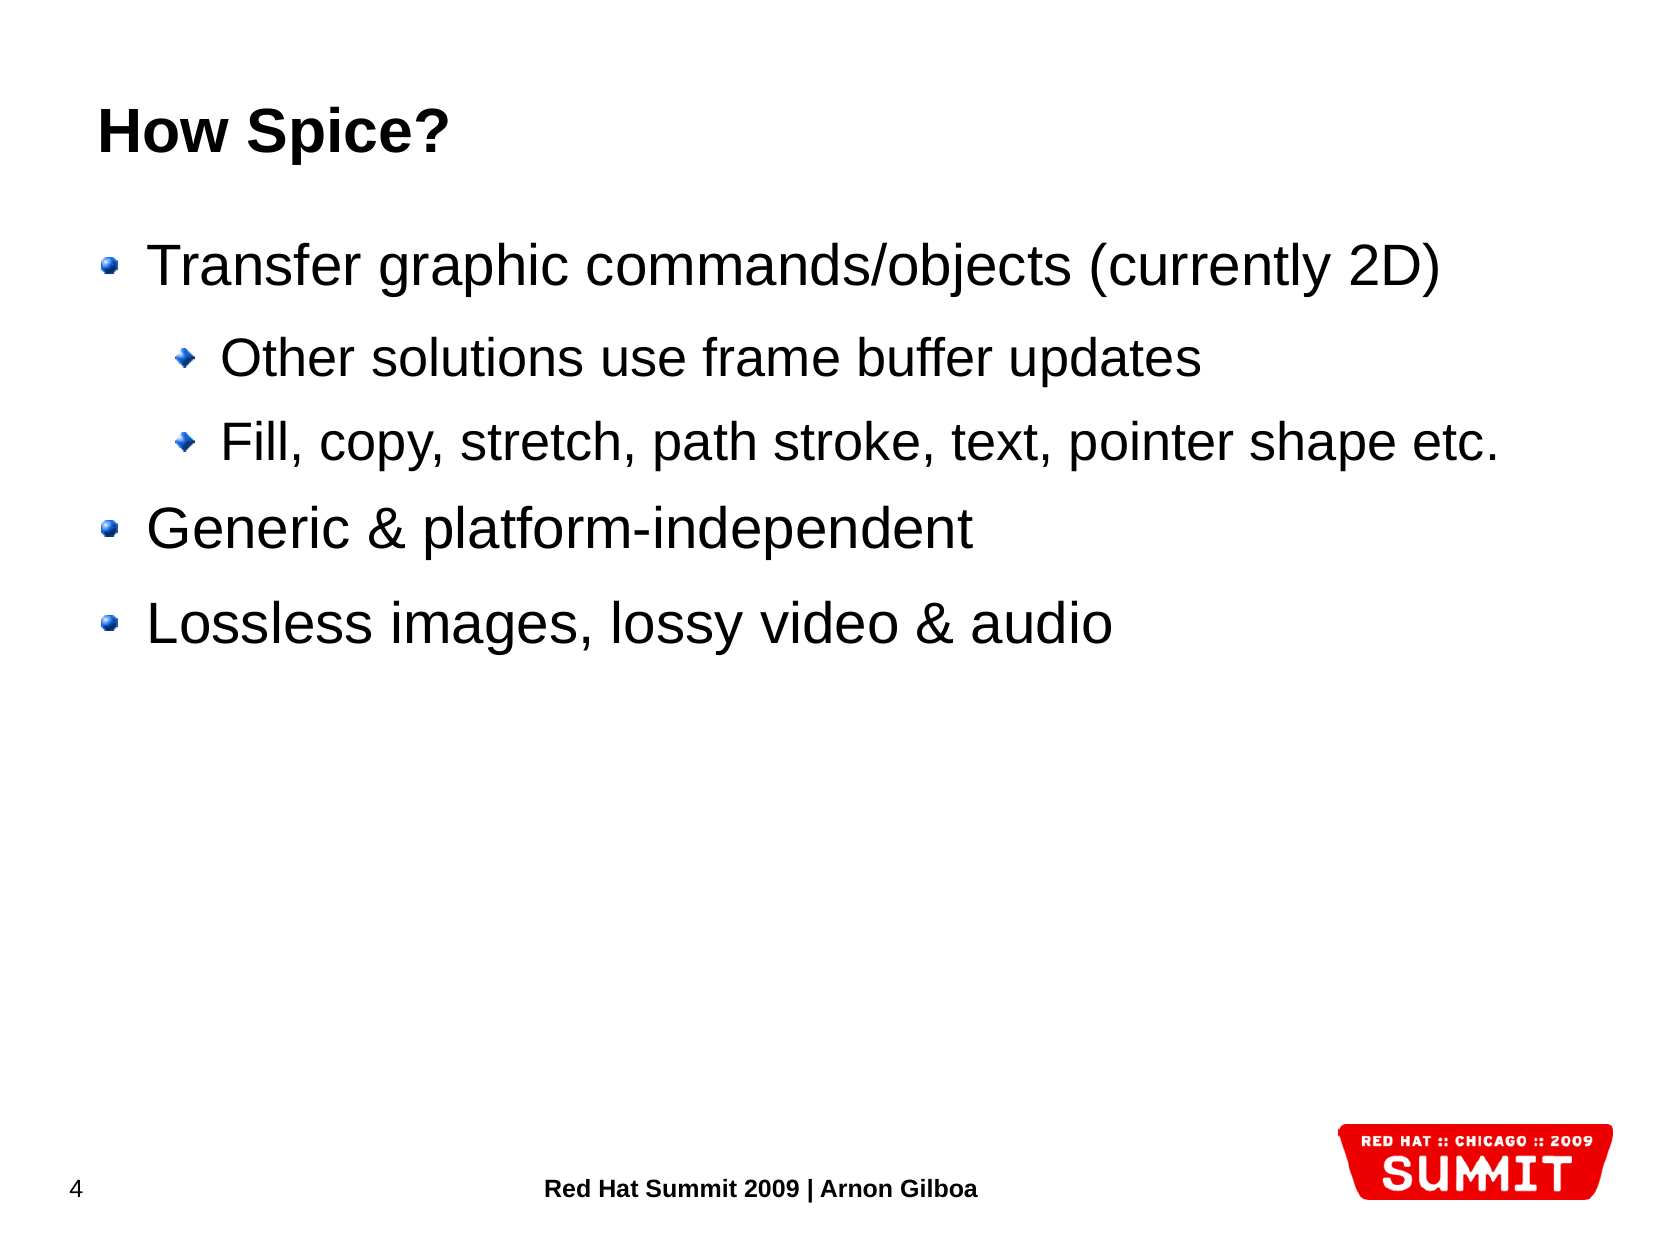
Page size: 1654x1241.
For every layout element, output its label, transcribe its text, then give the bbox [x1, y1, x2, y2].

picture [1338, 1124, 1613, 1200]
list Transfer graphic commands/objects (currently 2D) Other solutions use frame buffer updates Fill, copy, stretch, path stroke, text, pointer shape etc. Generic & platform-independent Lossless images, lossy video & audio [86, 232, 1576, 1027]
title How Spice? [82, 37, 1571, 226]
